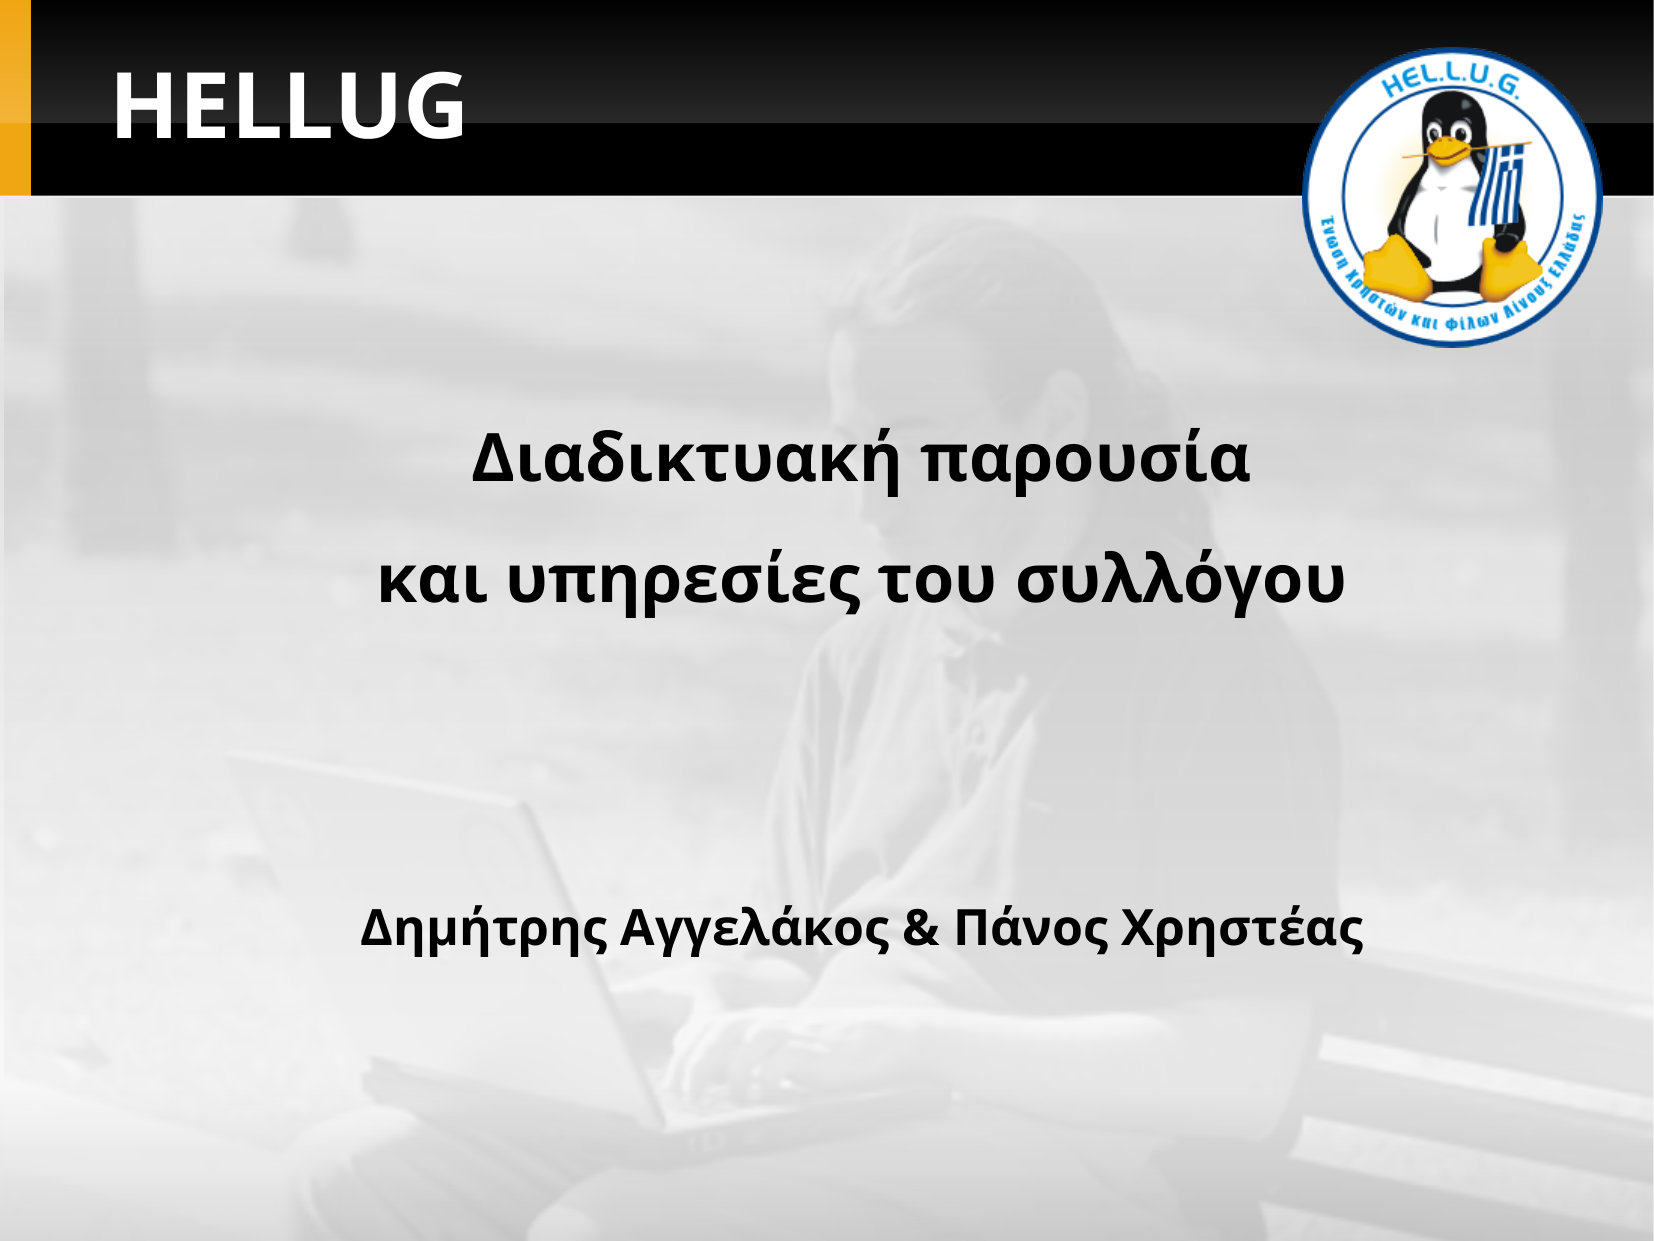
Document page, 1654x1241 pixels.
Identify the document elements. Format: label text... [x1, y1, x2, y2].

title HELLUG [76, 0, 1565, 208]
list Διαδικτυακή παρουσία και υπηρεσίες του συλλόγου Δημήτρης Αγγελάκος & Πάνος Χρηστέας [82, 290, 1571, 1109]
picture [0, 0, 1654, 1241]
